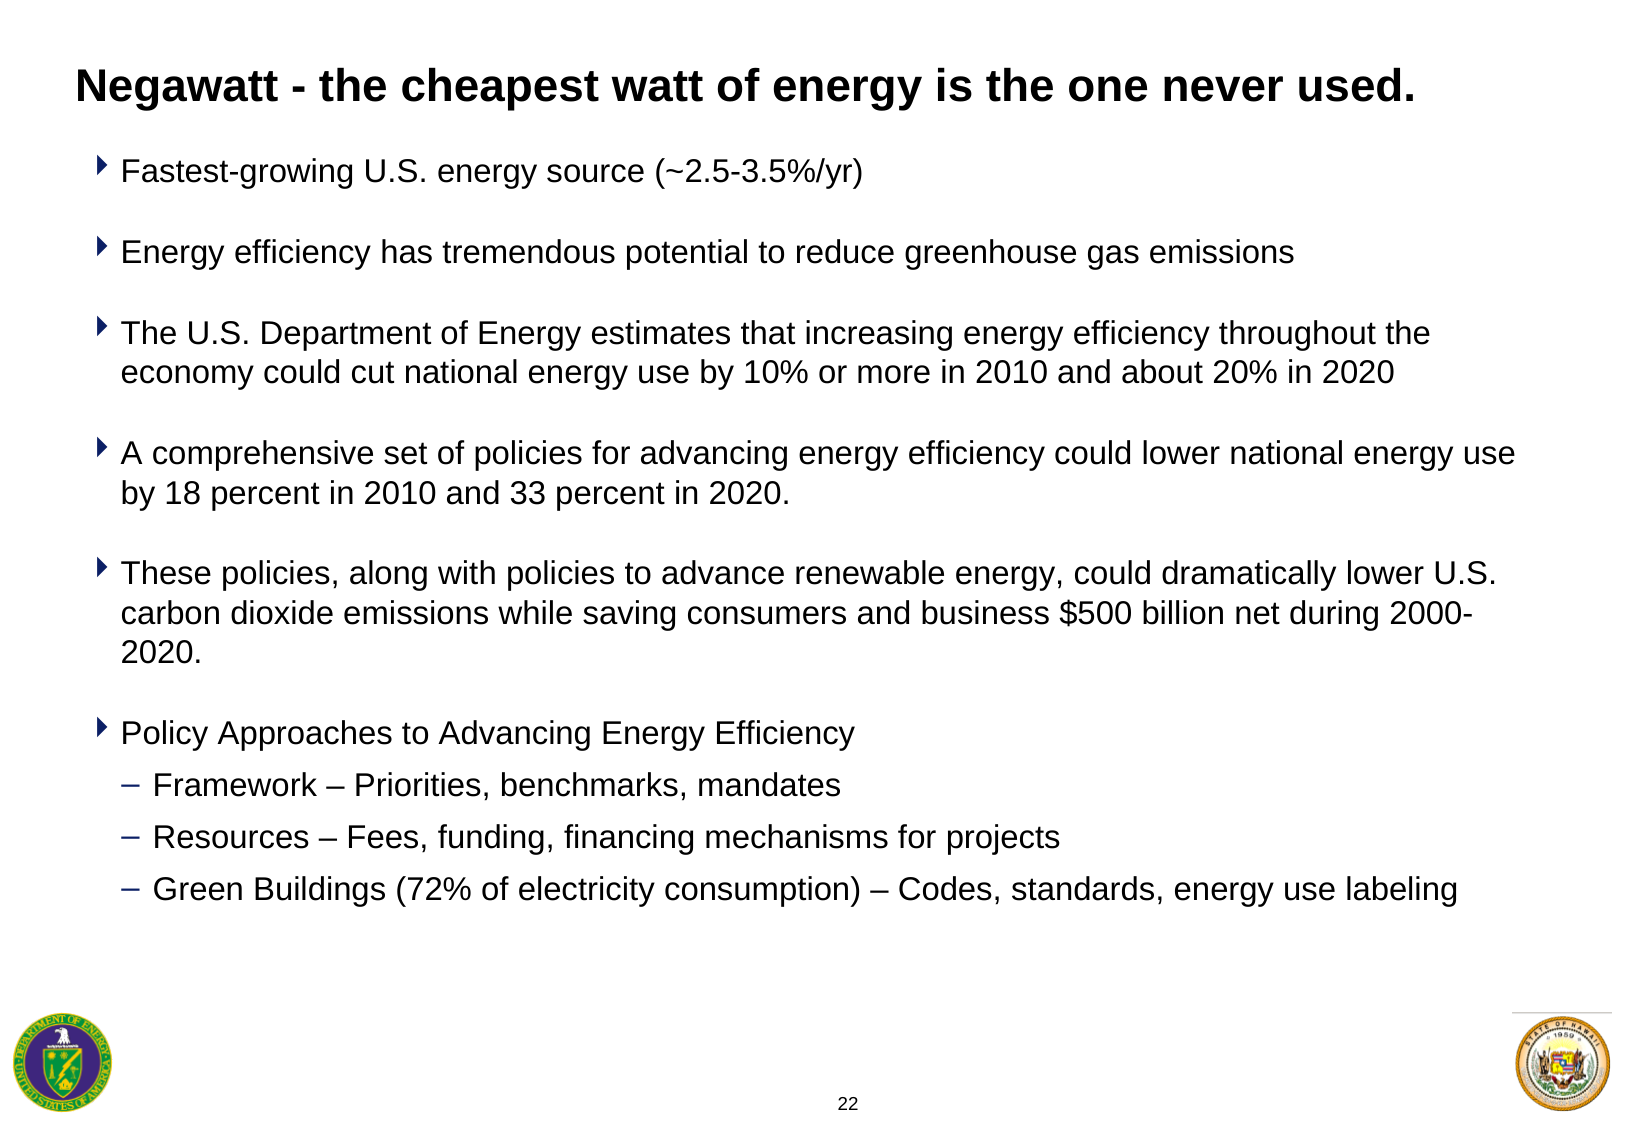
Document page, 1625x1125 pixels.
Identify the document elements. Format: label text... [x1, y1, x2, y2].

list Fastest-growing U.S. energy source (~2.5-3.5%/yr) Energy efficiency has tremendous potential to reduce greenhouse gas emissions The U.S. Department of Energy estimates that increasing energy efficiency throughout the economy could cut national energy use by 10% or more in 2010 and about 20% in 2020 A comprehensive set of policies for advancing energy efficiency could lower national energy use by 18 percent in 2010 and 33 percent in 2020. These policies, along with policies to advance renewable energy, could dramatically lower U.S. carbon dioxide emissions while saving consumers and business $500 billion net during 2000-2020. Policy Approaches to Advancing Energy Efficiency Framework – Priorities, benchmarks, mandates Resources – Fees, funding, financing mechanisms for projects Green Buildings (72% of electricity consumption) – Codes, standards, energy use labeling [87, 149, 1525, 913]
picture [12, 1012, 113, 1113]
title Negawatt - the cheapest watt of energy is the one never used. [74, 62, 1549, 200]
picture [1512, 1012, 1612, 1113]
